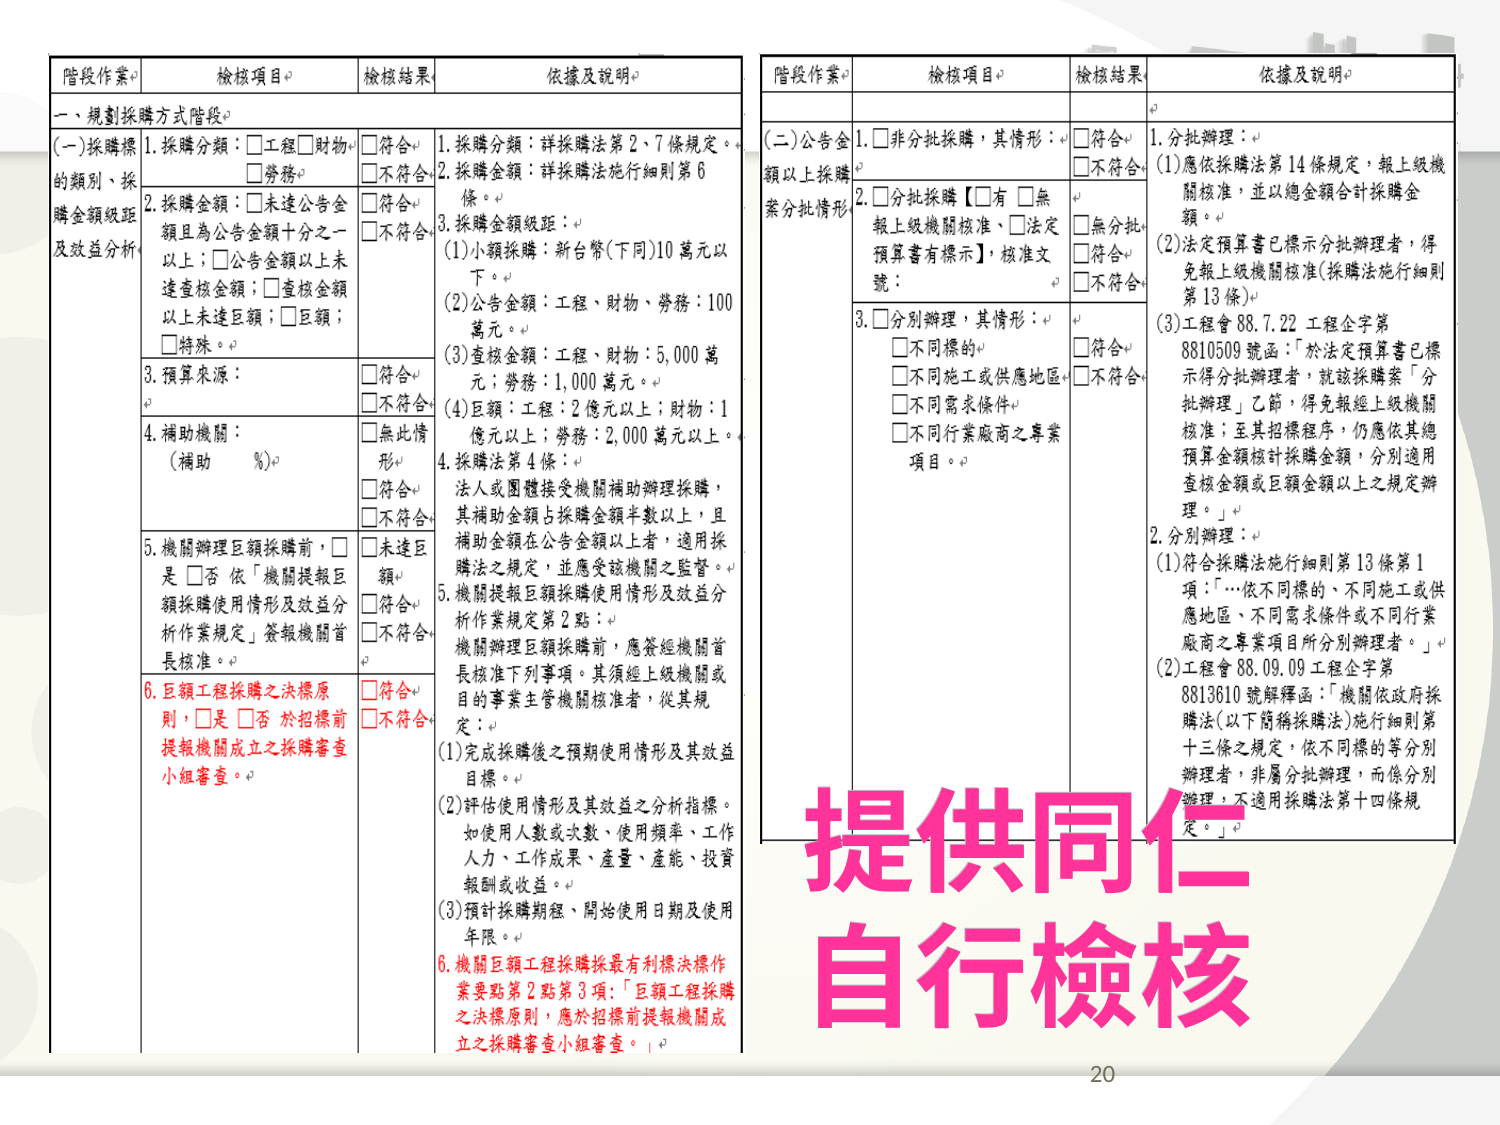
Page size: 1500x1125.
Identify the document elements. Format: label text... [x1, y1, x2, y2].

text_box 提供同仁 自行檢核 [788, 763, 1268, 1048]
picture [48, 53, 745, 1053]
text_box [1074, 1042, 1426, 1103]
picture [759, 53, 1458, 844]
